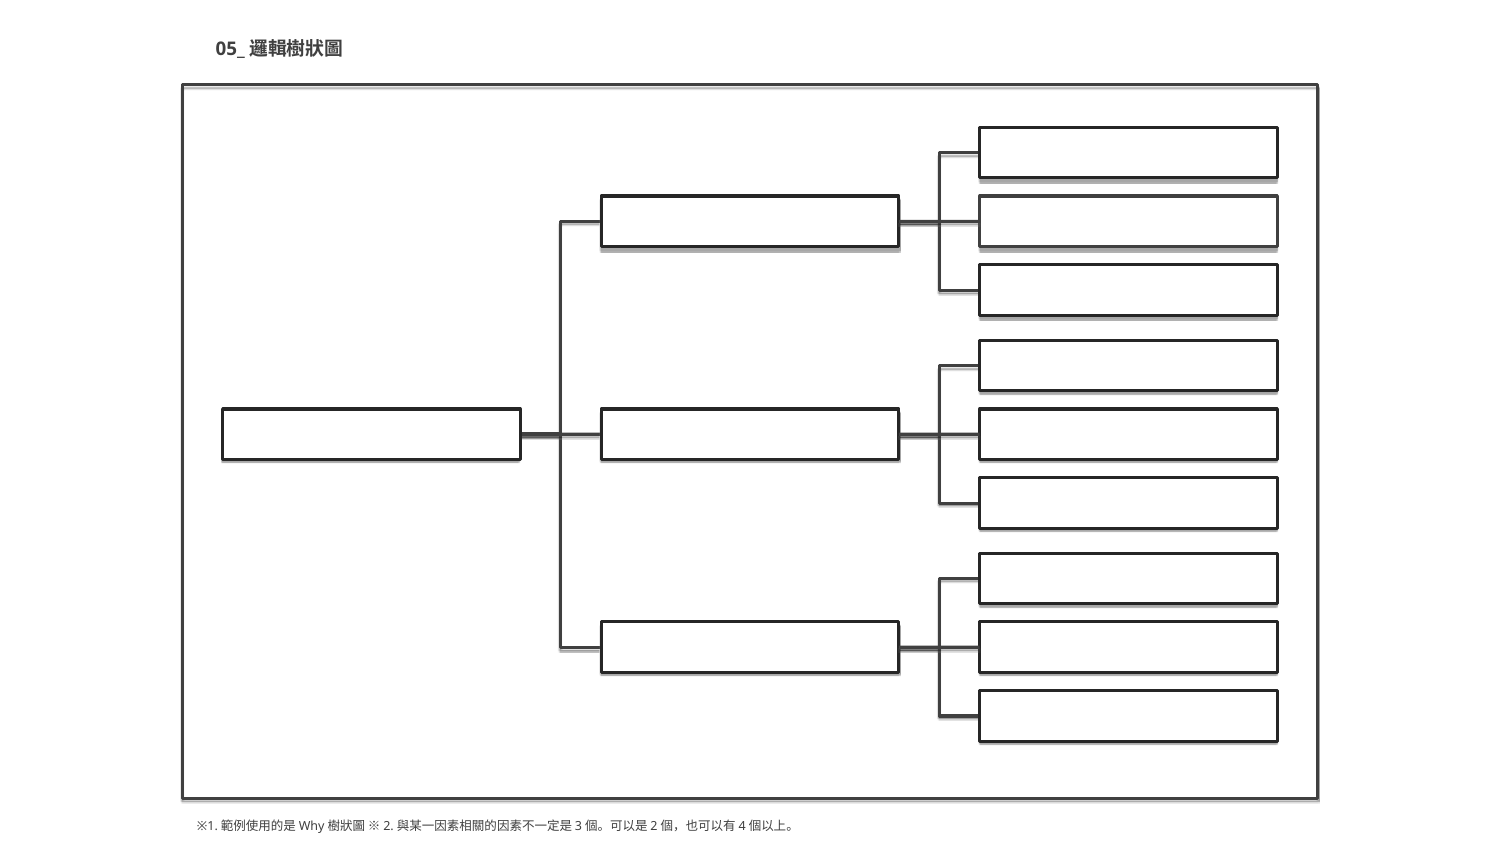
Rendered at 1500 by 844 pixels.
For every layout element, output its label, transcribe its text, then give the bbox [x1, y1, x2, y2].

text_box [979, 264, 1278, 316]
text_box [601, 408, 899, 460]
text_box 05_邏輯樹狀圖 [200, 29, 358, 67]
text_box [601, 621, 899, 673]
text_box [979, 408, 1278, 460]
text_box [979, 477, 1278, 529]
text_box [979, 553, 1278, 604]
text_box ※1.範例使用的是Why樹狀圖 ※2.與某一因素相關的因素不一定是3個。可以是2個，也可以有4個以上。 [182, 803, 1318, 841]
text_box [979, 621, 1278, 673]
text_box [979, 340, 1278, 391]
text_box [979, 127, 1278, 178]
text_box [222, 408, 521, 460]
text_box [979, 690, 1278, 742]
text_box [979, 196, 1278, 247]
text_box [601, 196, 899, 247]
